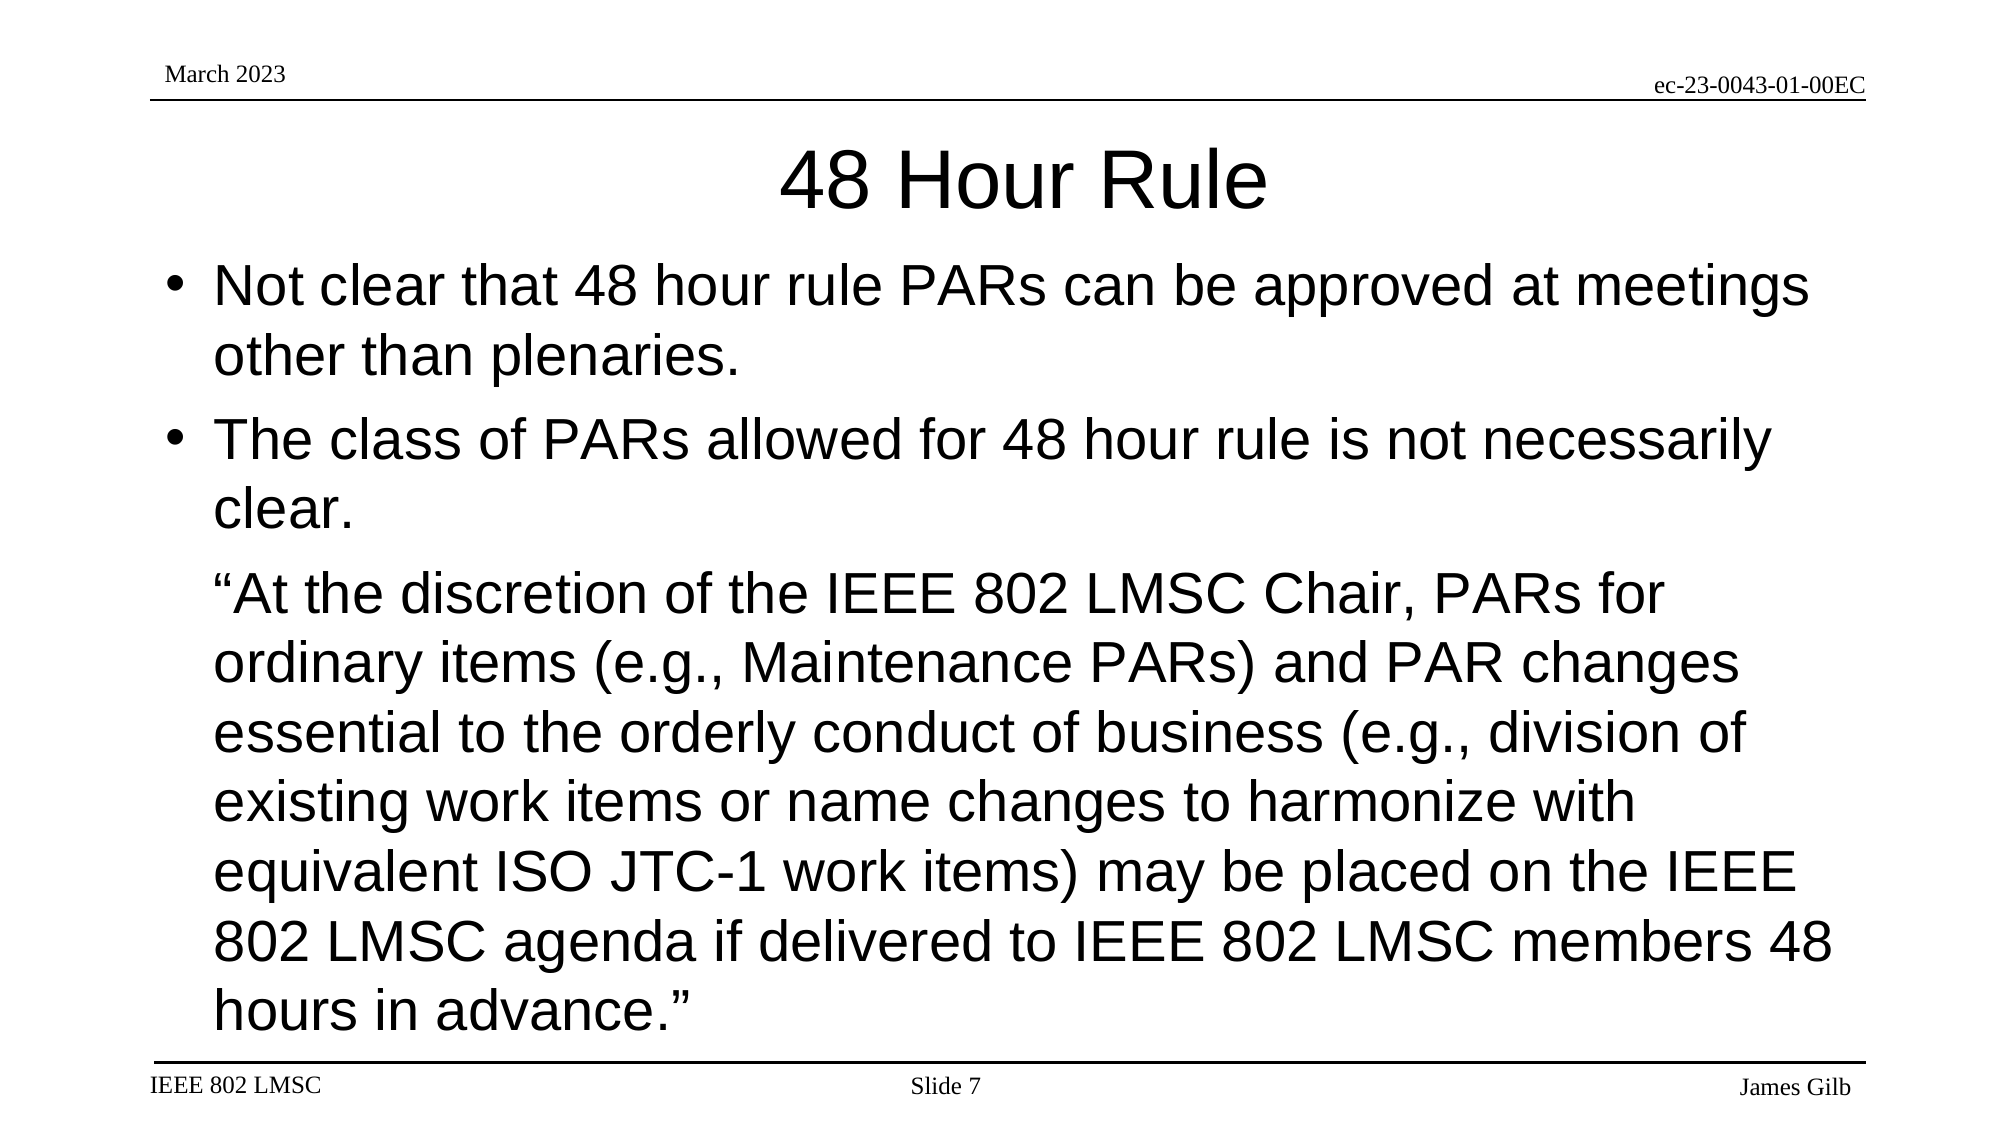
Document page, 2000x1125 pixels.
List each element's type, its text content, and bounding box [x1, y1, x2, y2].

title 48 Hour Rule [149, 112, 1900, 238]
list Not clear that 48 hour rule PARs can be approved at meetings other than plenaries. The class of PARs allowed for 48 hour rule is not necessarily clear. “At the discretion of the IEEE 802 LMSC Chair, PARs for ordinary items (e.g., Maintenance PARs) and PAR changes essential to the orderly conduct of business (e.g., division of existing work items or name changes to harmonize with equivalent ISO JTC-1 work items) may be placed on the IEEE 802 LMSC agenda if delivered to IEEE 802 LMSC members 48 hours in advance.” [150, 239, 1900, 1051]
